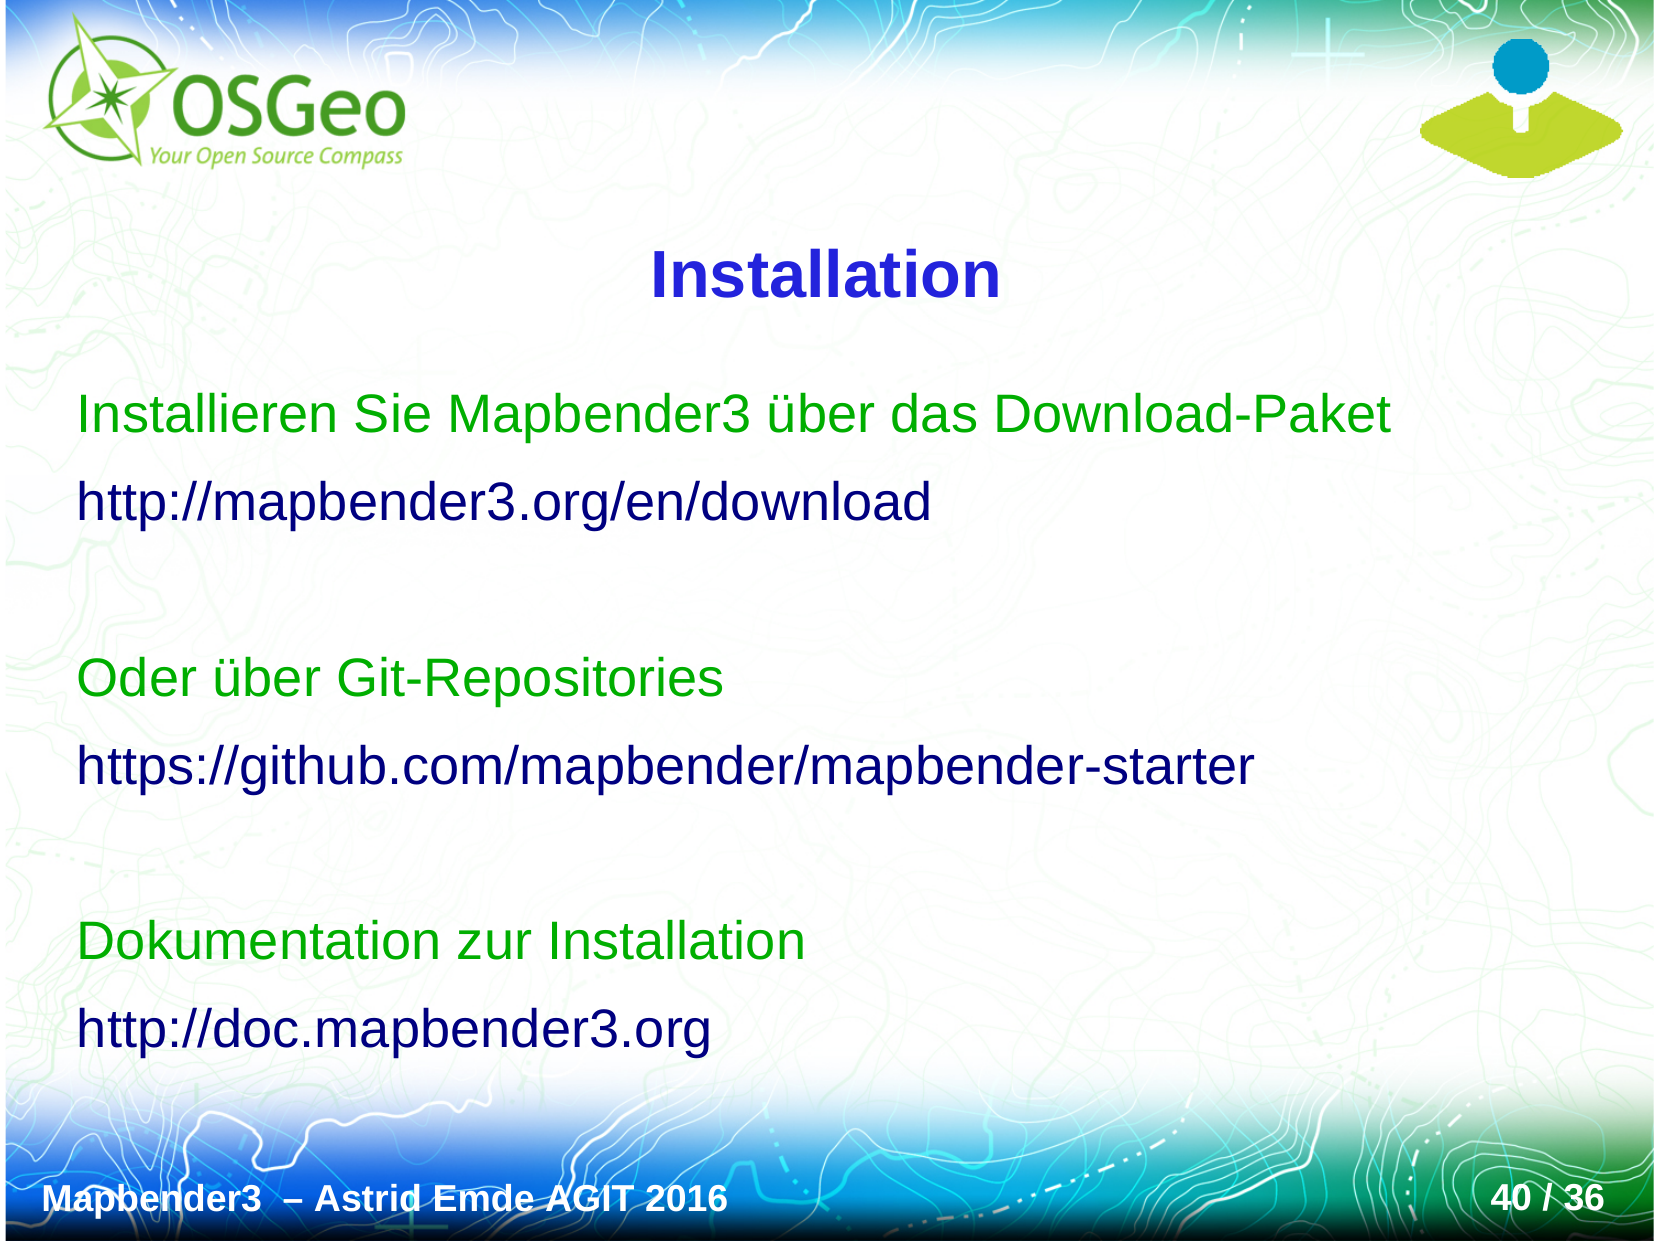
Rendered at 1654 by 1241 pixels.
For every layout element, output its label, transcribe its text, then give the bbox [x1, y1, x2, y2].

picture [5, 0, 1654, 1241]
title Installation [82, 200, 1571, 349]
list Installieren Sie Mapbender3 über das Download-Paket http://mapbender3.org/en/download Oder über Git-Repositories https://github.com/mapbender/mapbender-starter Dokumentation zur Installation http://doc.mapbender3.org [76, 383, 1565, 1241]
picture [1565, 1188, 1577, 1206]
